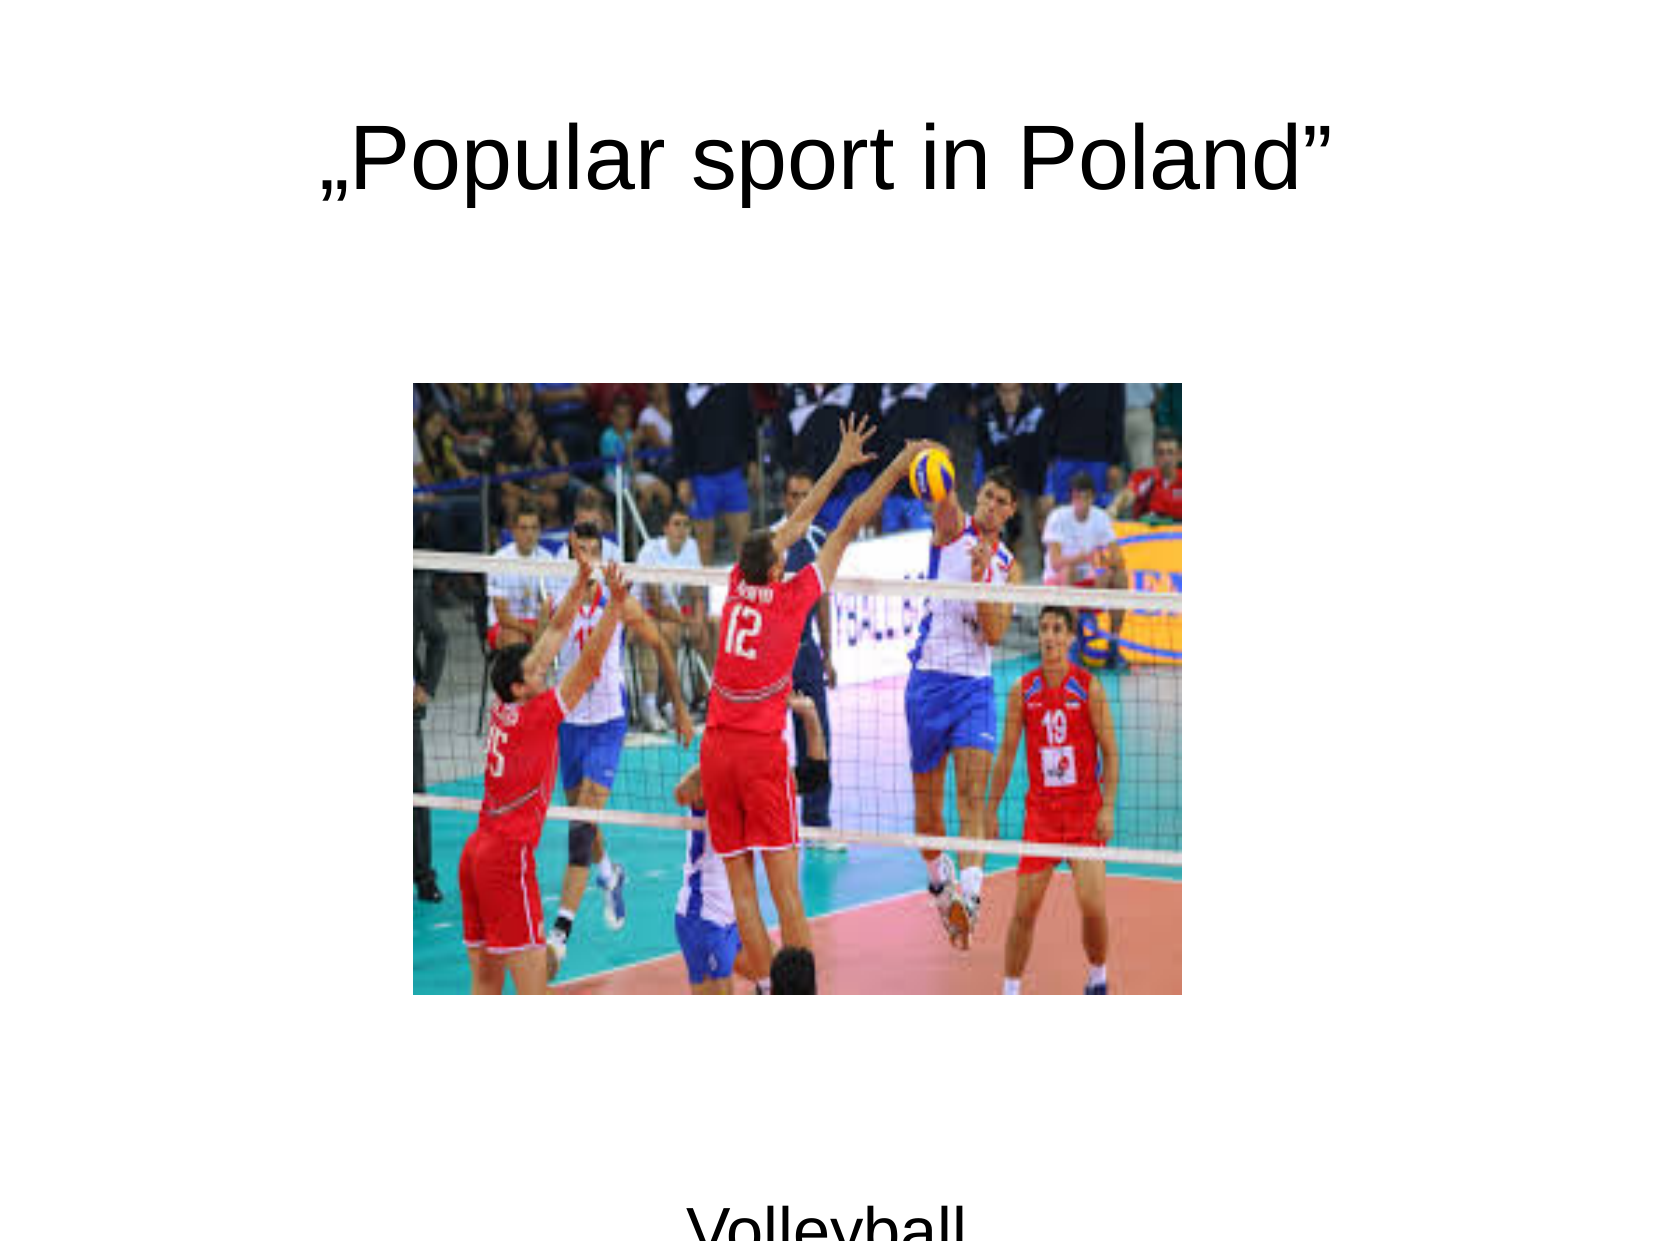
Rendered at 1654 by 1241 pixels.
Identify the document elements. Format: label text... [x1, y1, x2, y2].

subtitle Volleyball [82, 312, 1571, 1136]
title „Popular sport in Poland” [82, 49, 1571, 257]
